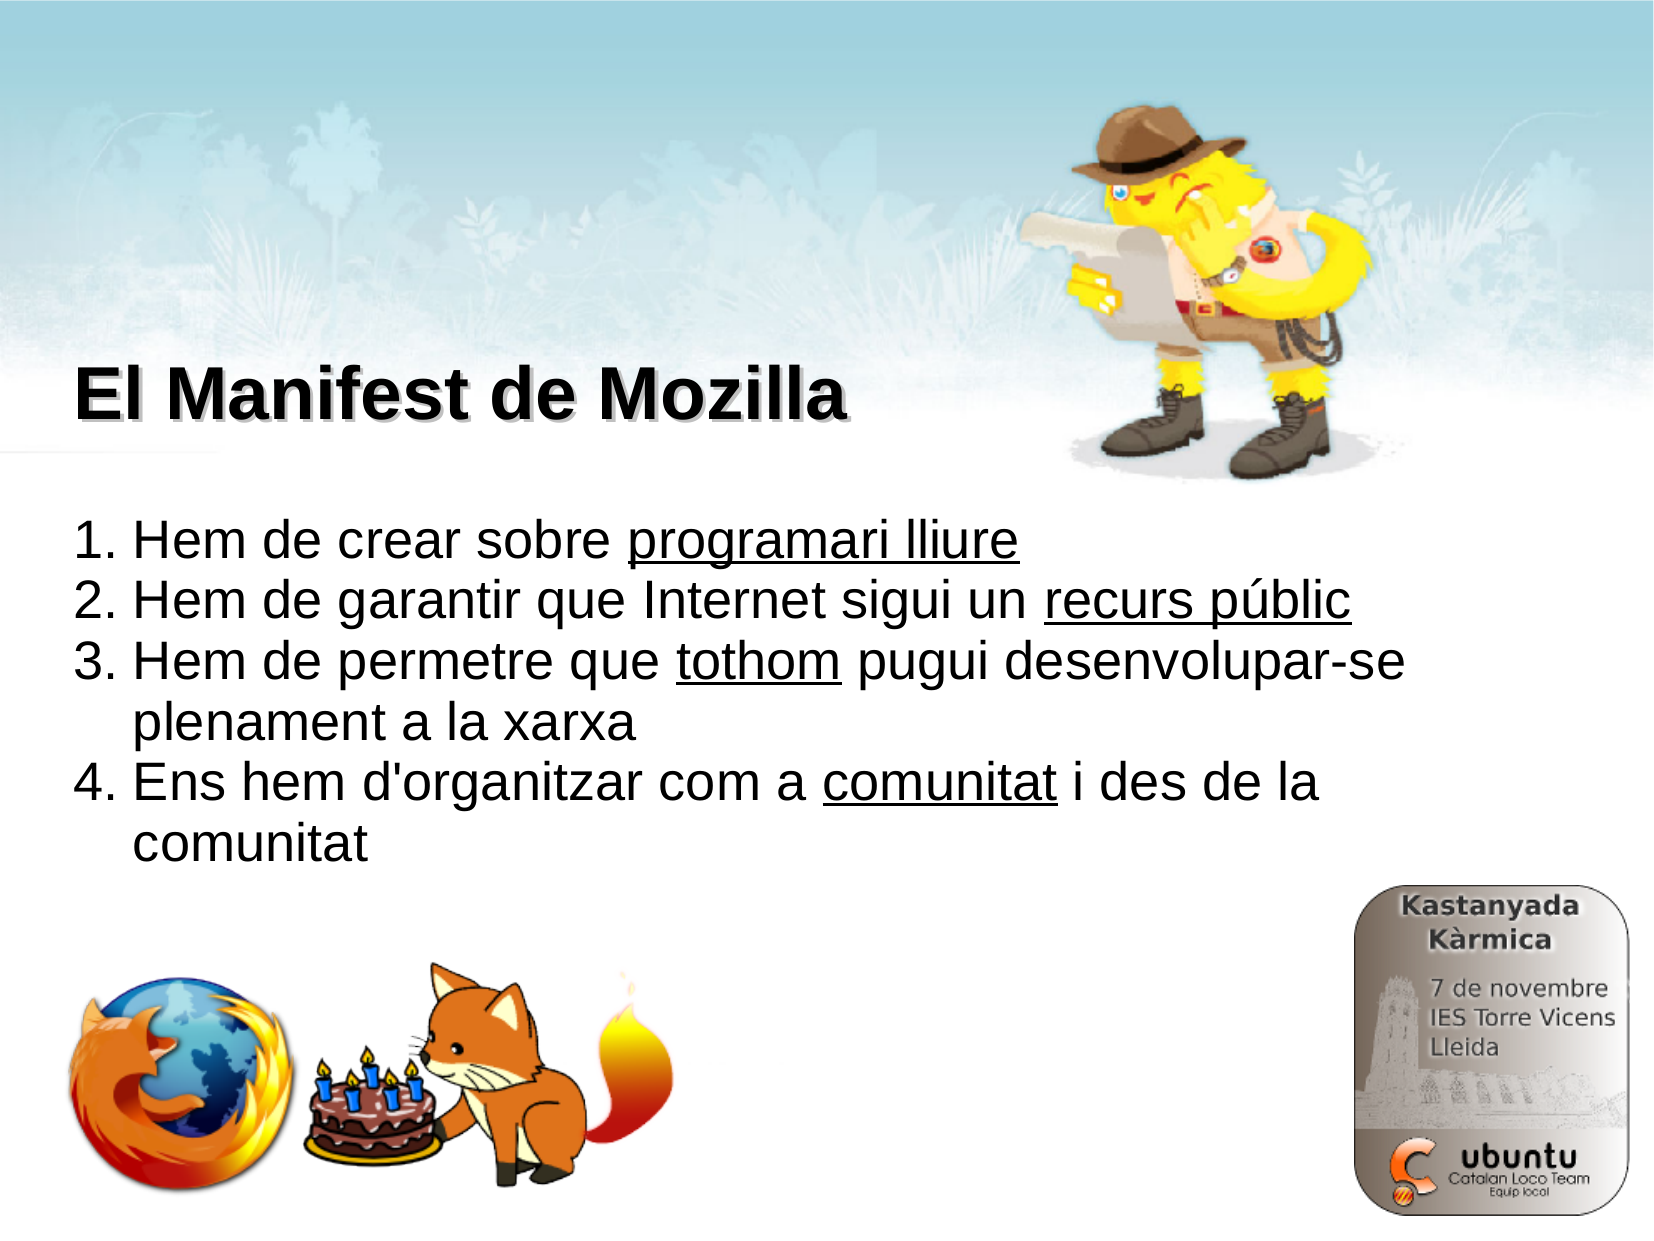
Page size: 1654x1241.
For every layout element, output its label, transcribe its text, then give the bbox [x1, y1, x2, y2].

picture [0, 0, 1654, 1240]
text_box Hem de crear sobre programari lliure Hem de garantir que Internet sigui un recurs públic Hem de permetre que tothom pugui desenvolupar-se plenament a la xarxa Ens hem d'organitzar com a comunitat i des de la comunitat [59, 501, 1536, 1086]
text_box El Manifest de Mozilla [59, 344, 886, 443]
